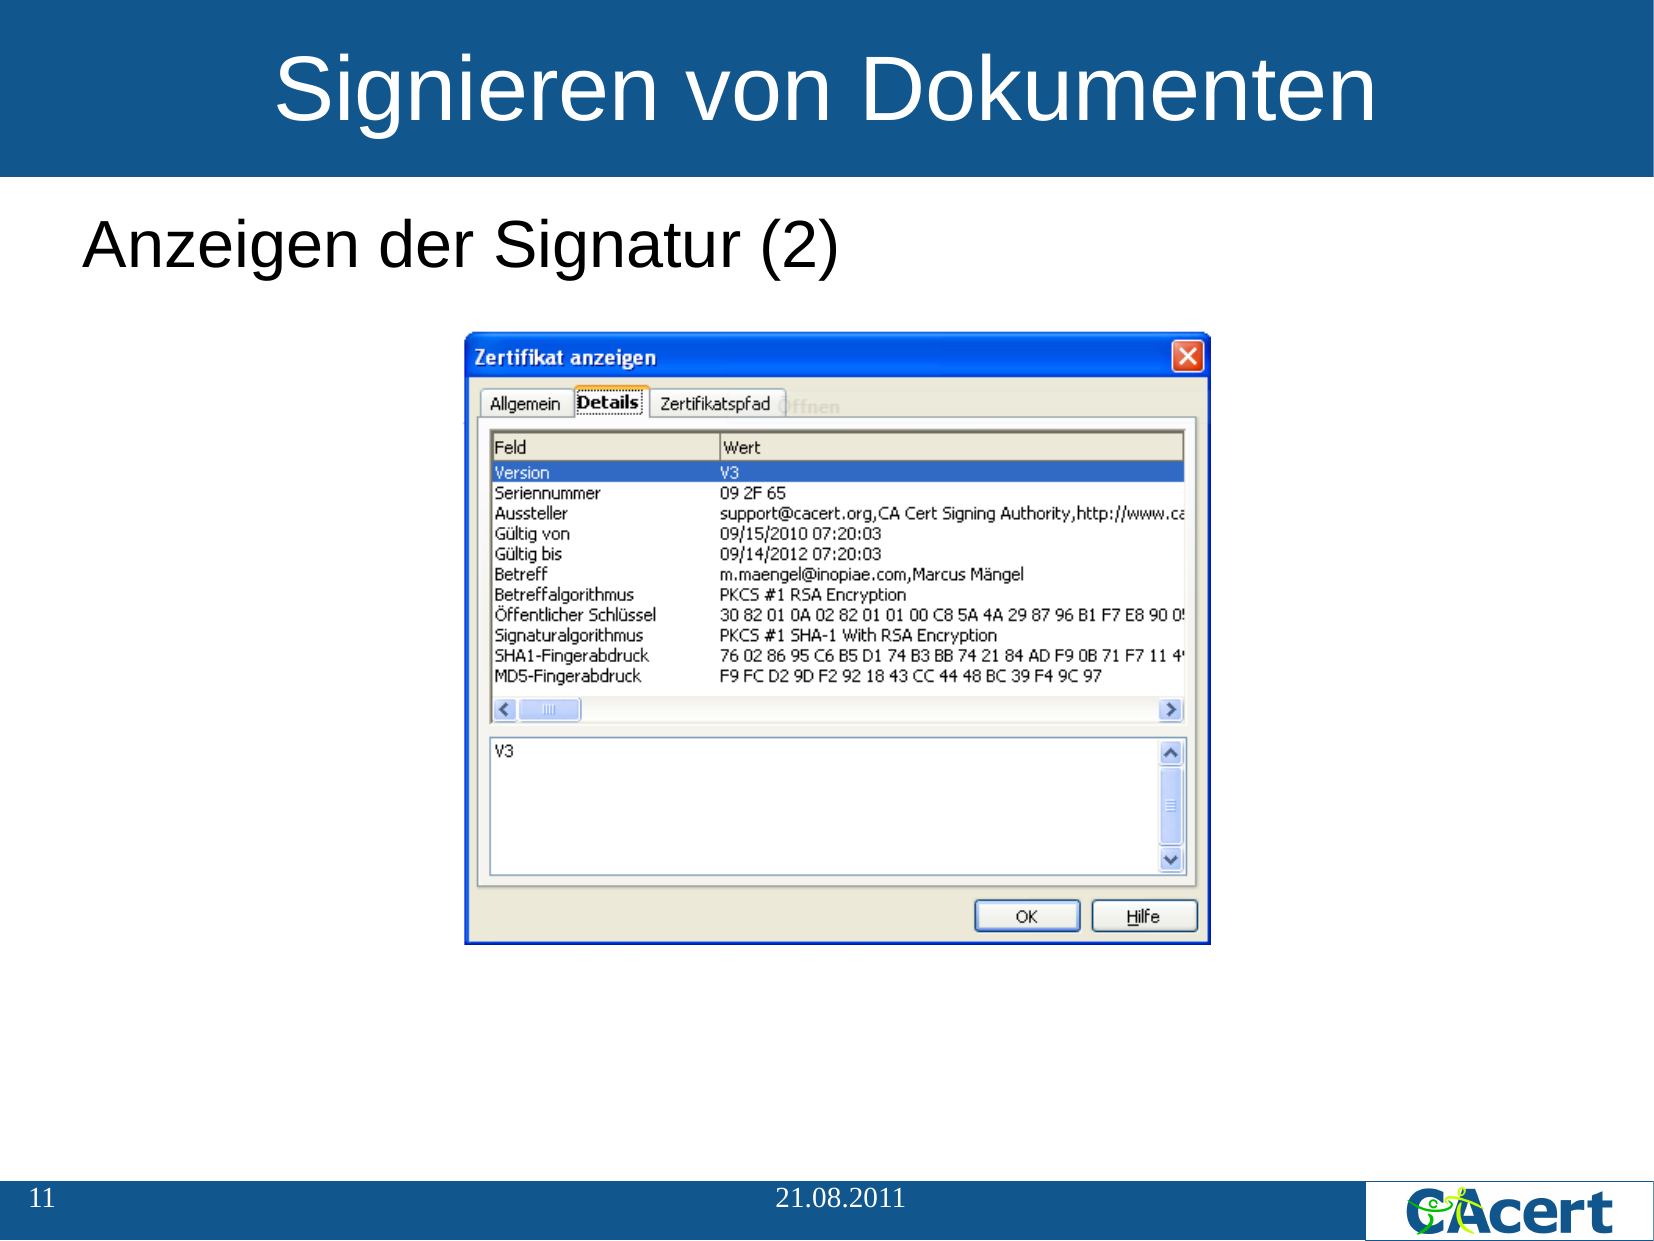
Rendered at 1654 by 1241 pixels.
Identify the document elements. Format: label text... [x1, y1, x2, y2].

list Anzeigen der Signatur (2) [82, 206, 1571, 1152]
title Signieren von Dokumenten [82, 0, 1571, 178]
picture [463, 329, 1211, 945]
picture [1406, 1186, 1613, 1235]
